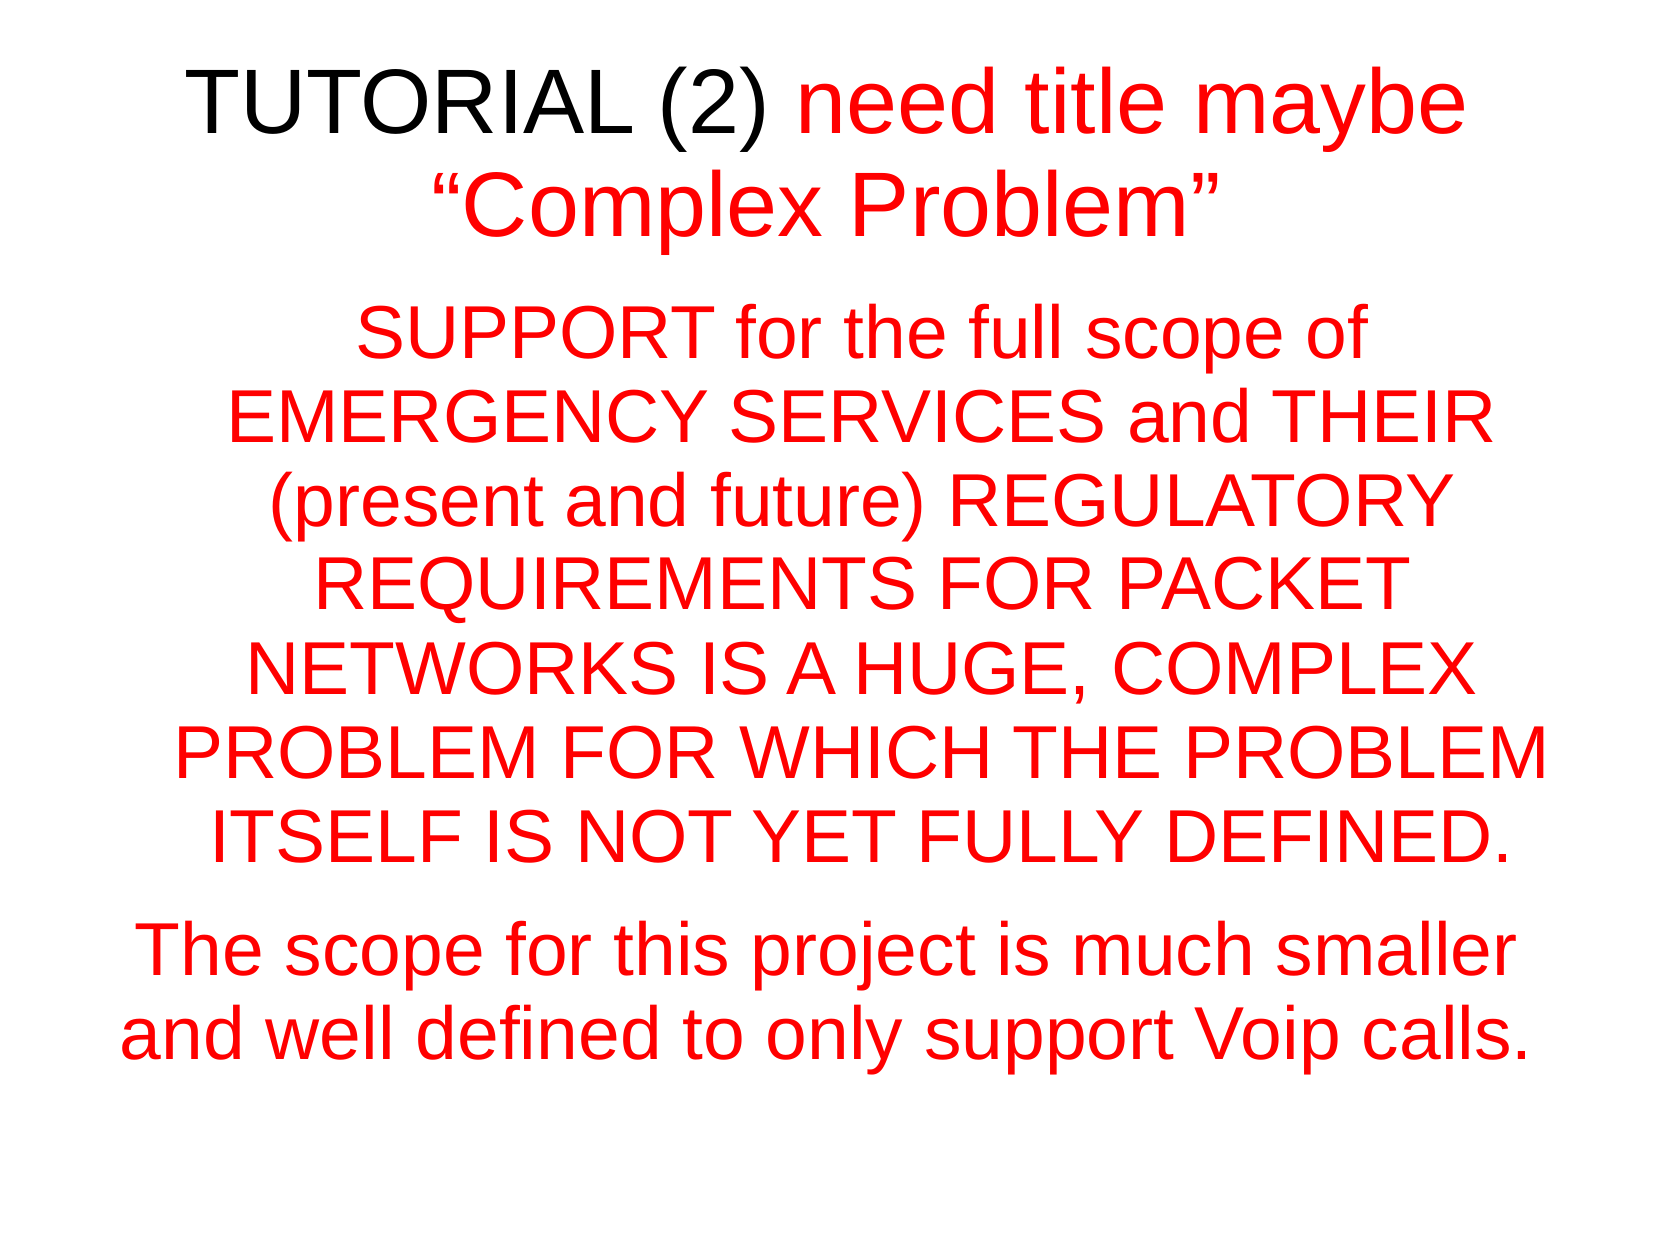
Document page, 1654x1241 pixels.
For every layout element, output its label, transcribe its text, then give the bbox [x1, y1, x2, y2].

title TUTORIAL (2) need title maybe “Complex Problem” [82, 50, 1571, 256]
list SUPPORT for the full scope of EMERGENCY SERVICES and THEIR (present and future) REGULATORY REQUIREMENTS FOR PACKET NETWORKS IS A HUGE, COMPLEX PROBLEM FOR WHICH THE PROBLEM ITSELF IS NOT YET FULLY DEFINED. The scope for this project is much smaller and well defined to only support Voip calls. [82, 290, 1571, 1180]
